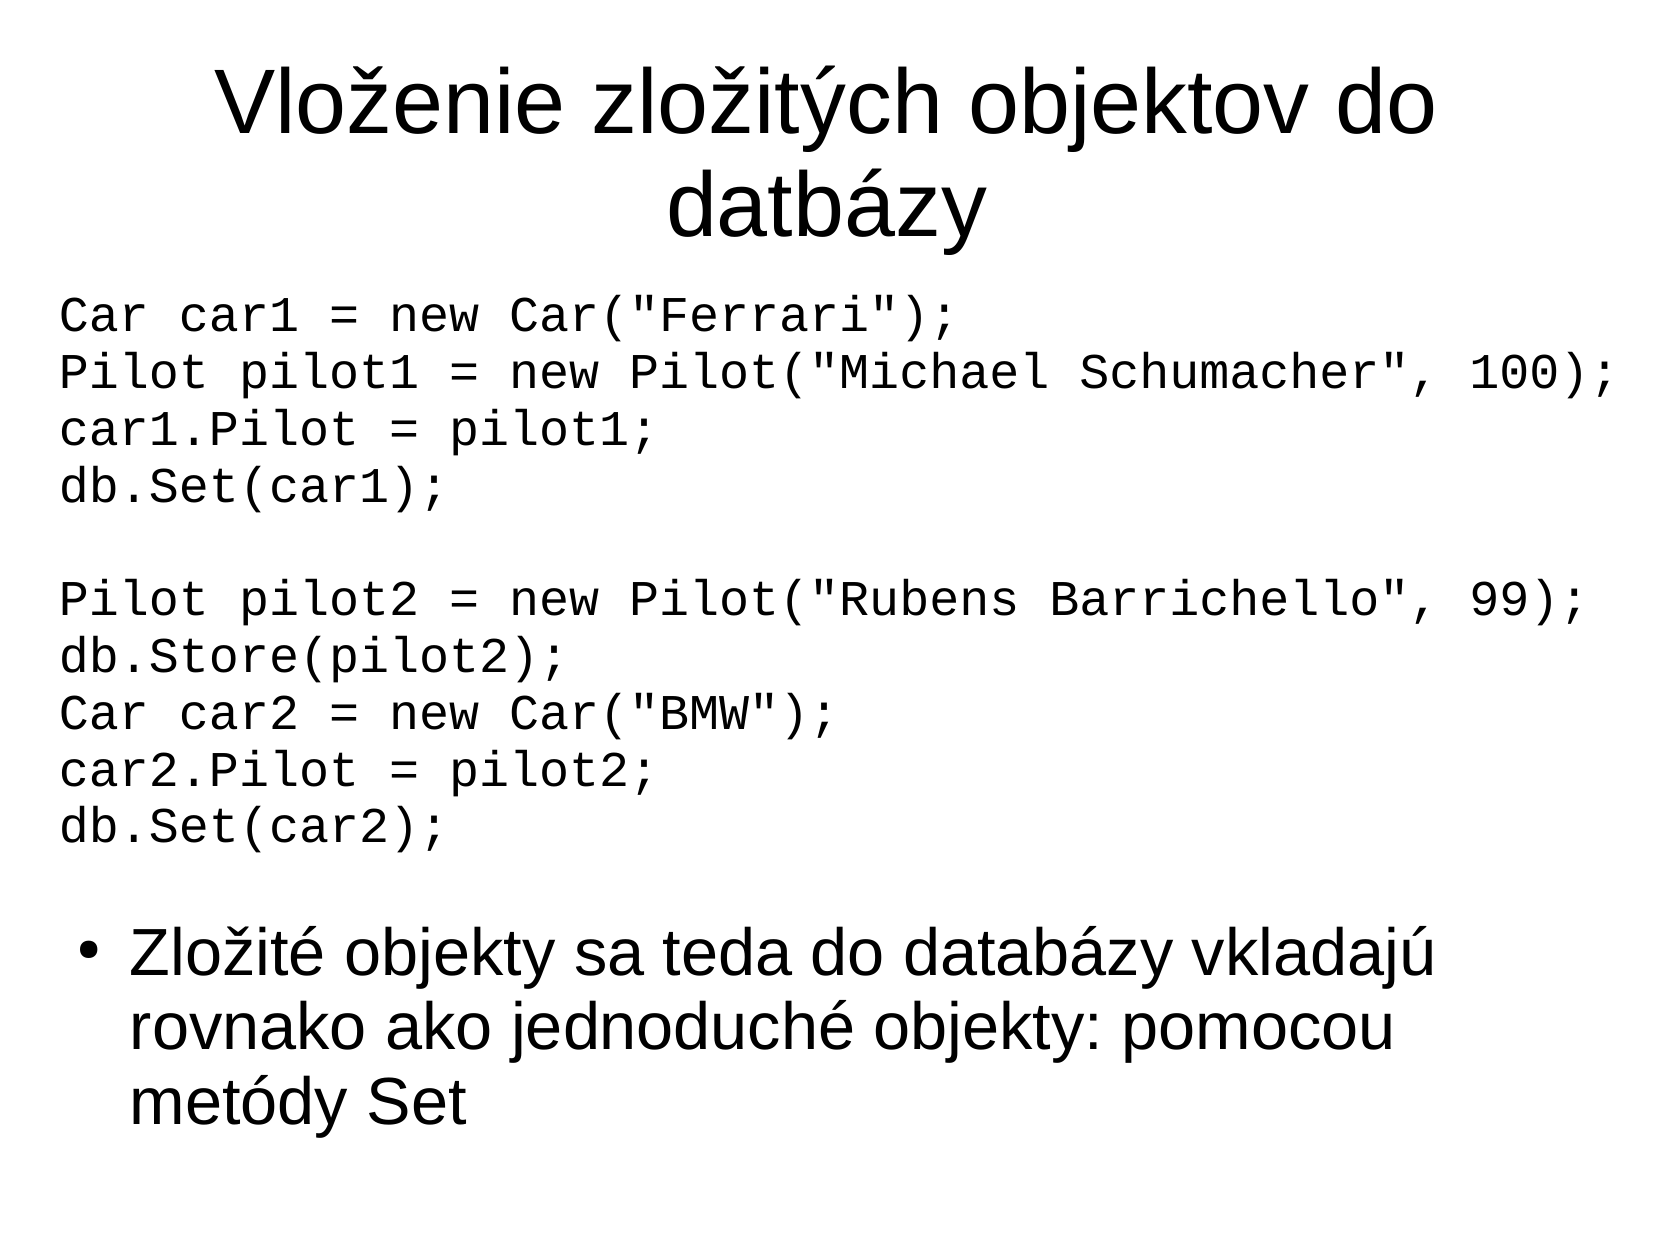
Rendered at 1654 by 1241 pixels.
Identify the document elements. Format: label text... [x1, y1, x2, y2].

list Car car1 = new Car("Ferrari"); Pilot pilot1 = new Pilot("Michael Schumacher", 100); car1.Pilot = pilot1; db.Set(car1); Pilot pilot2 = new Pilot("Rubens Barrichello", 99); db.Store(pilot2); Car car2 = new Car("BMW"); car2.Pilot = pilot2; db.Set(car2); Zložité objekty sa teda do databázy vkladajú rovnako ako jednoduché objekty: pomocou metódy Set [59, 290, 1625, 1106]
title Vloženie zložitých objektov do datbázy [82, 50, 1571, 256]
